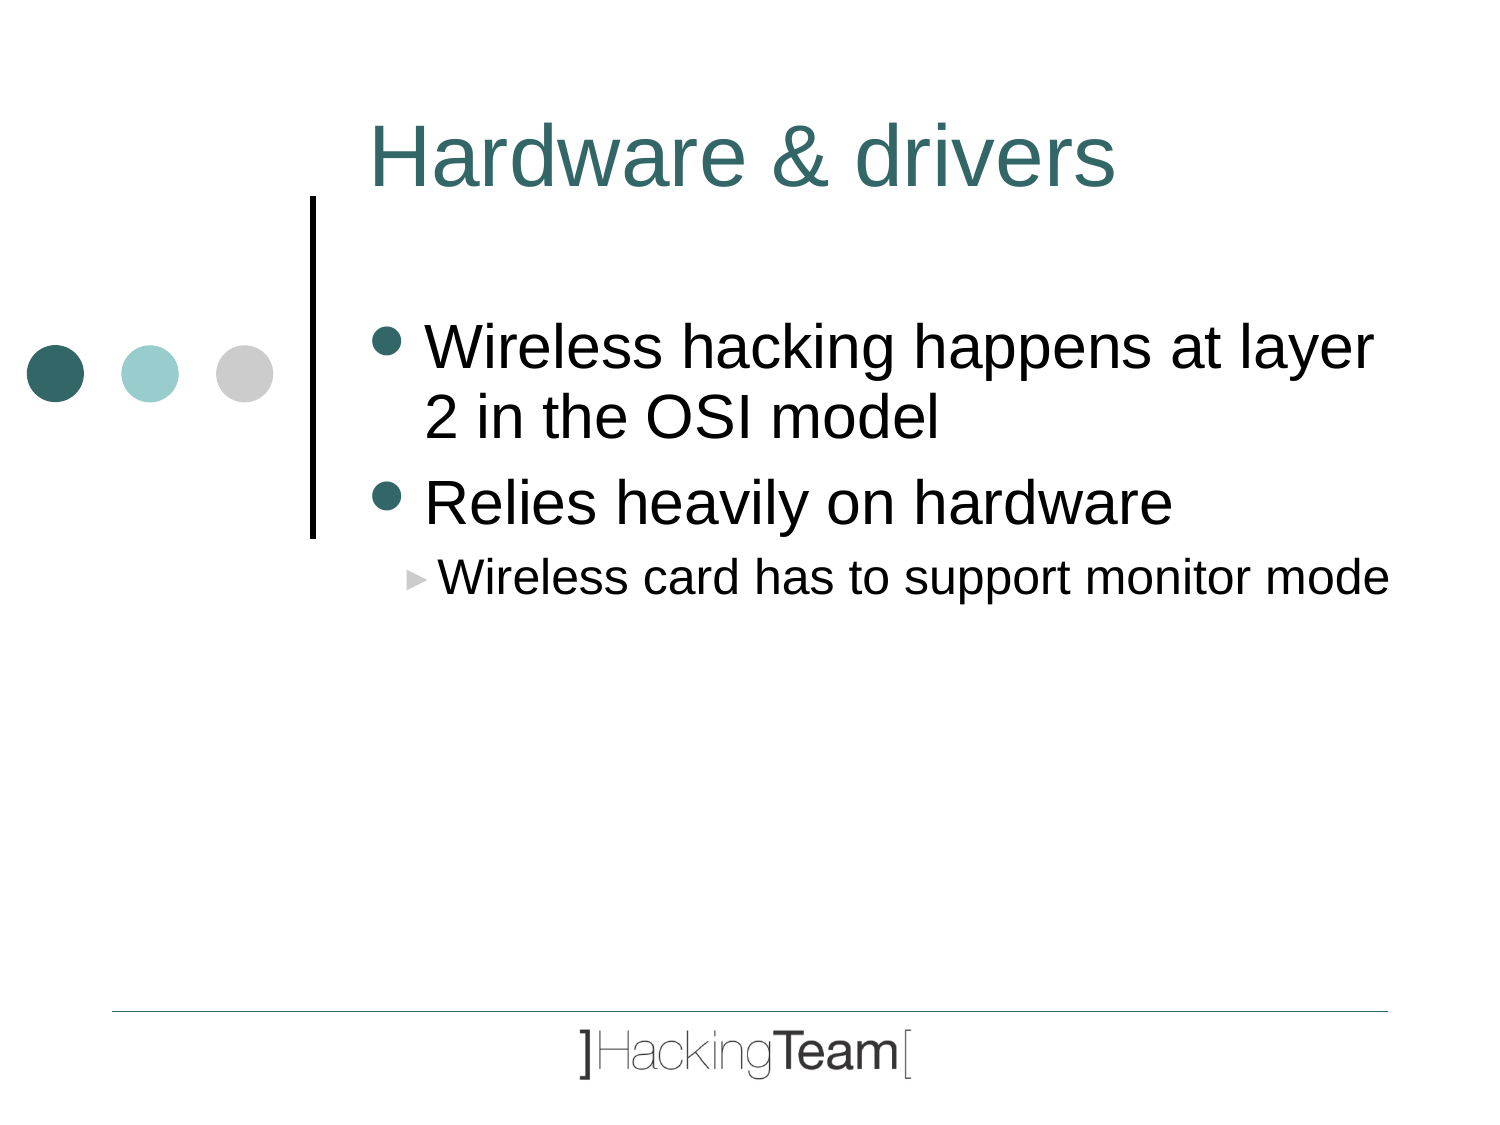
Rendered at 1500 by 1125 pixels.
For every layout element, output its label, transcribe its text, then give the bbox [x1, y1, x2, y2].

picture [574, 1041, 916, 1084]
title Hardware & drivers [249, 38, 1401, 275]
list Wireless hacking happens at layer 2 in the OSI model Relies heavily on hardware Wireless card has to support monitor mode [249, 312, 1401, 1041]
